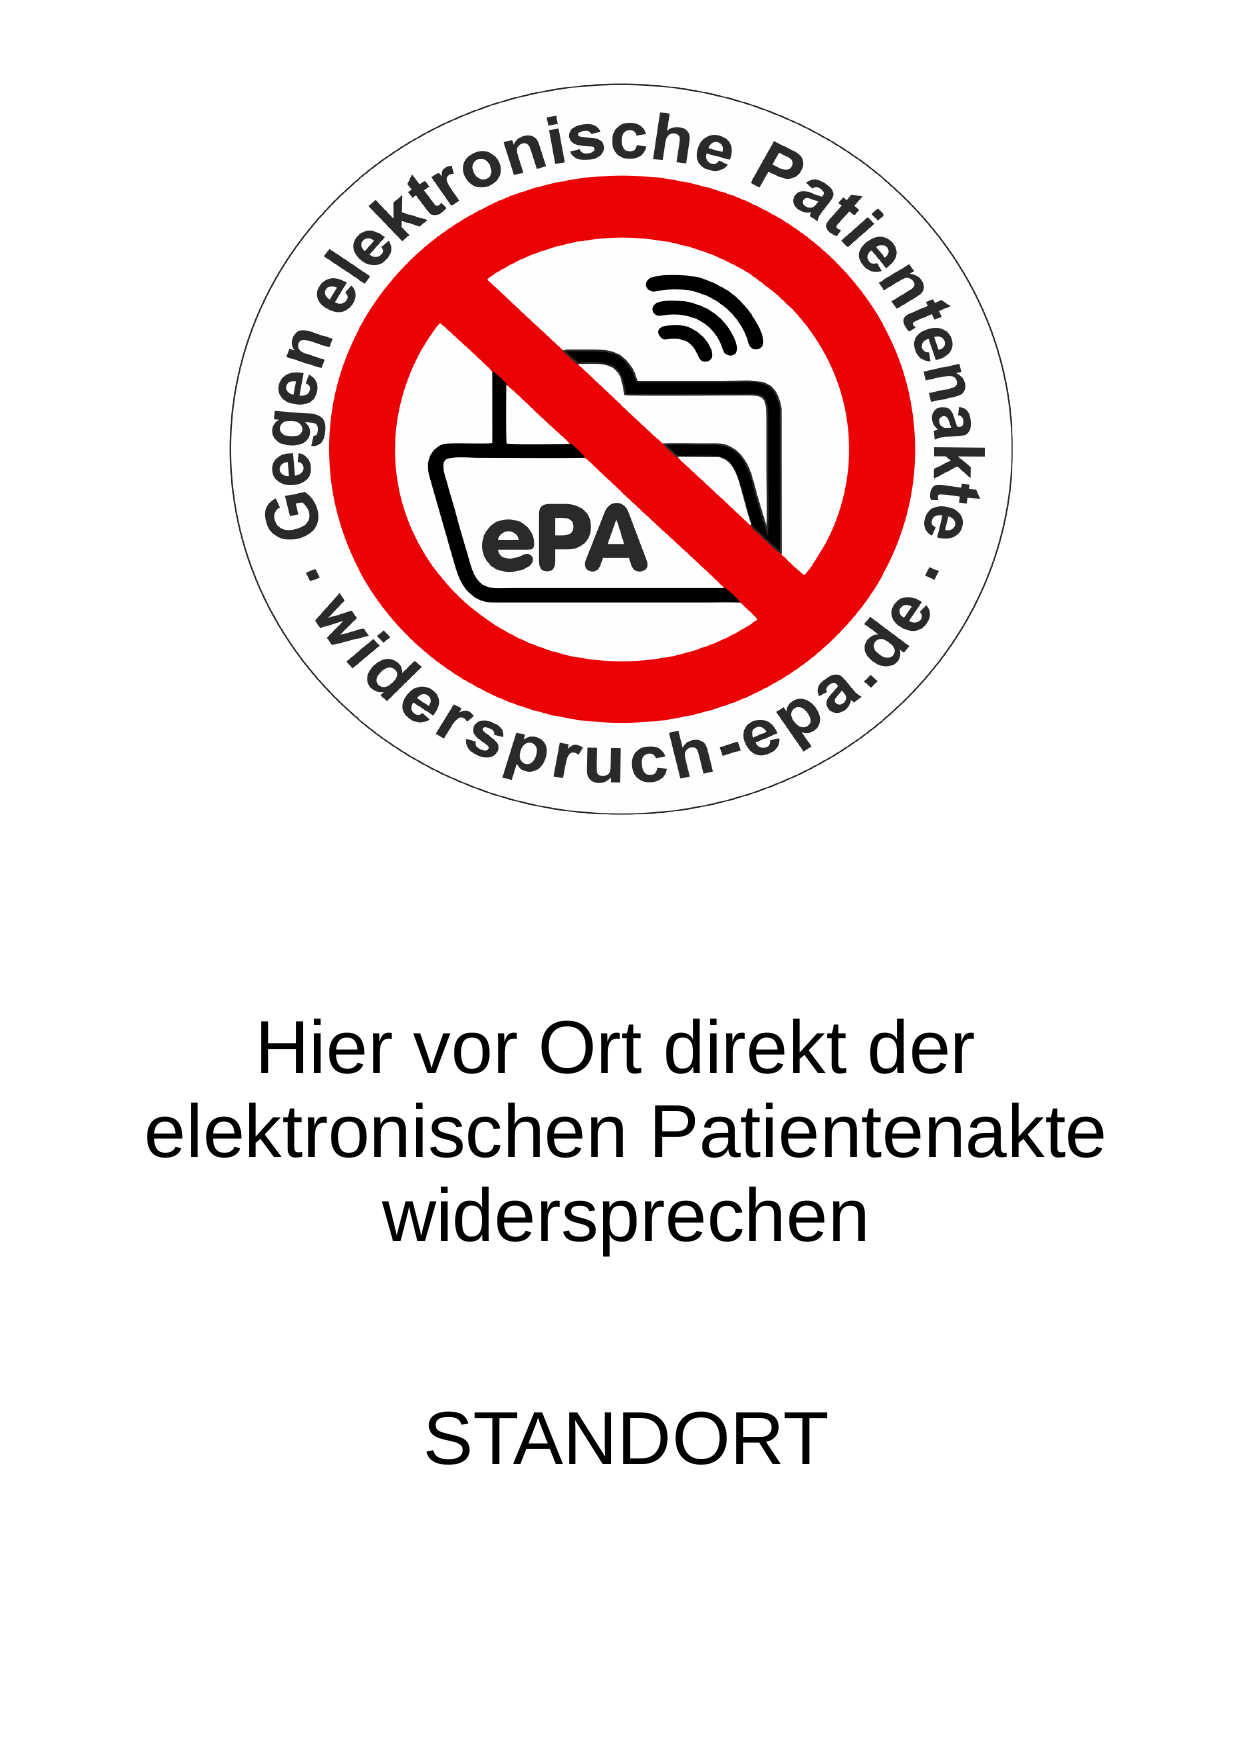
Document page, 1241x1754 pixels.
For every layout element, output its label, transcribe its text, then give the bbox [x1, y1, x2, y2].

picture [229, 83, 1013, 718]
text_box Hier vor Ort direkt der elektronischen Patientenakte widersprechen STANDORT [41, 718, 1211, 1754]
